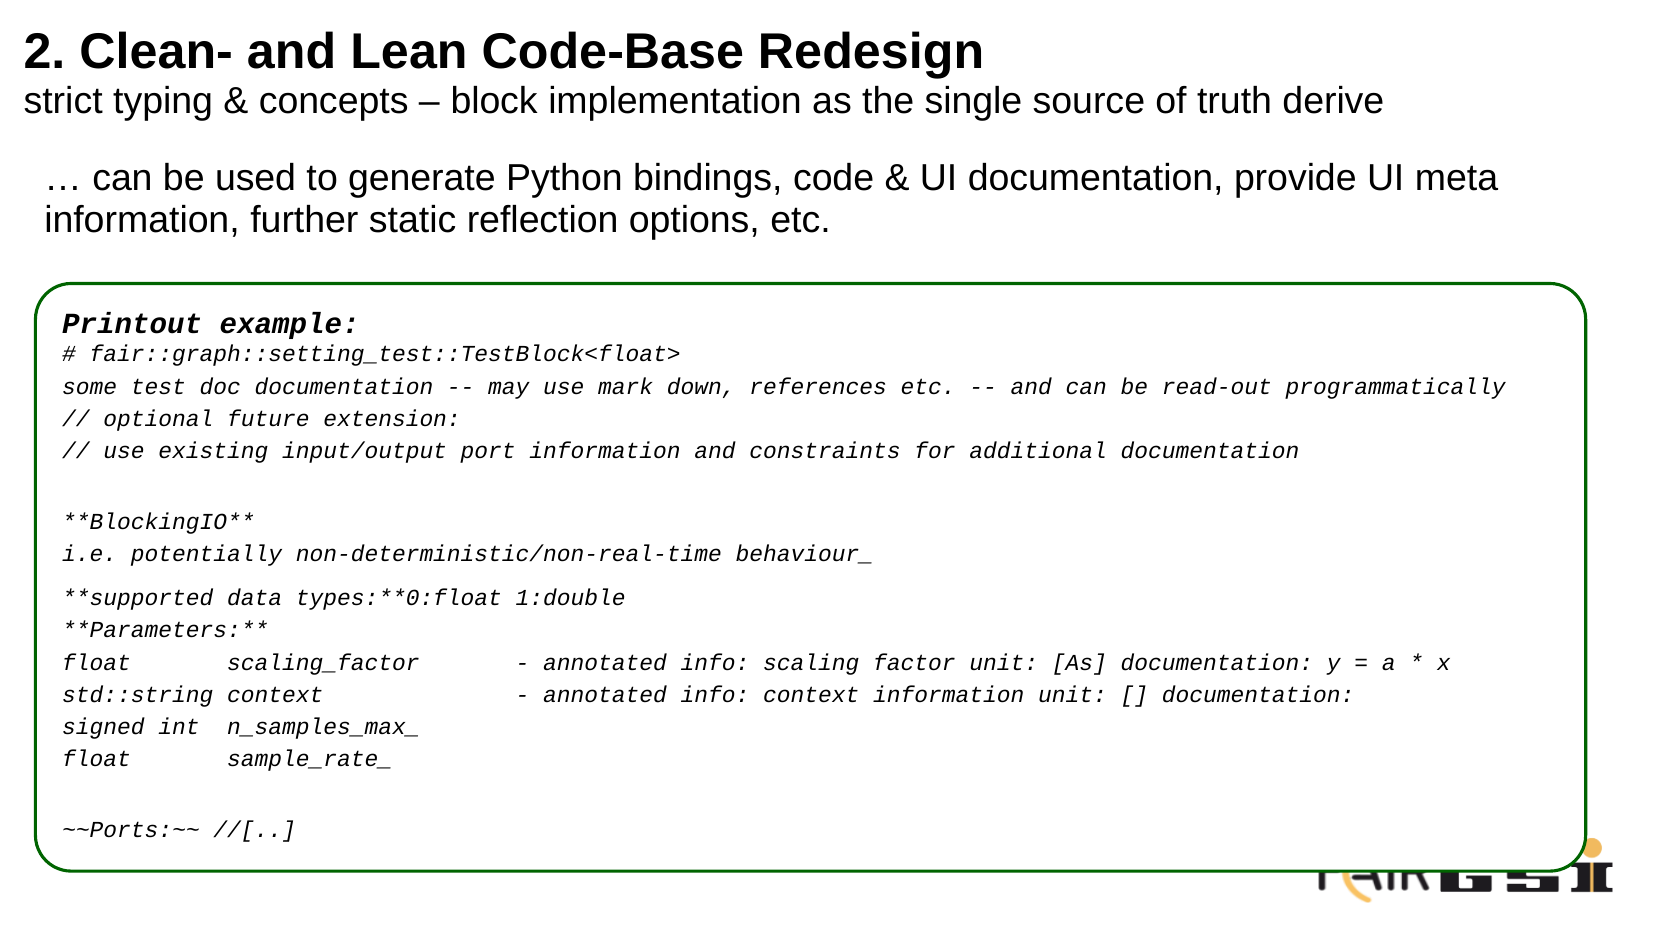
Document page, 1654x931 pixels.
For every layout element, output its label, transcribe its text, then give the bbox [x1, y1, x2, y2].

text_box Printout example: # fair::graph::setting_test::TestBlock<float> some test doc documentation -- may use mark down, references etc. -- and can be read-out programmatically // optional future extension: // use existing input/output port information and constraints for additional documentation **BlockingIO** i.e. potentially non-deterministic/non-real-time behaviour_ **supported data types:**0:float 1:double **Parameters:** float scaling_factor - annotated info: scaling factor unit: [As] documentation: y = a * x std::string context - annotated info: context information unit: [] documentation: signed int n_samples_max_ float sample_rate_ ~~Ports:~~ //[..] [35, 283, 1586, 872]
title 2. Clean- and Lean Code-Base Redesign strict typing & concepts – block implementation as the single source of truth derive [23, 5, 1638, 139]
picture [1318, 872, 1430, 904]
picture [1439, 836, 1615, 895]
list … can be used to generate Python bindings, code & UI documentation, provide UI meta information, further static reflection options, etc. template<typename T> requires (std::is_arithmetic<T>()) struct TestBlock : public node<TestBlock<T>, BlockingIO<true>, TestBlockDoc, SupportedTypes<float, double>, Doc<R""( some test doc documentation -- may use mark down, references etc. -- and can be read-out programmatically // optional future extension: // use existing input/output port information and constraints for additional documentation )"">> { IN<T> in; OUT<T> out; A<T, "scaling factor", Visible, Doc<"y = a * x">, Unit<"As">> scaling_factor = static_cast<T>(1); A<std::string, "context information", Visible> context; // ... }; [44, 156, 1610, 827]
